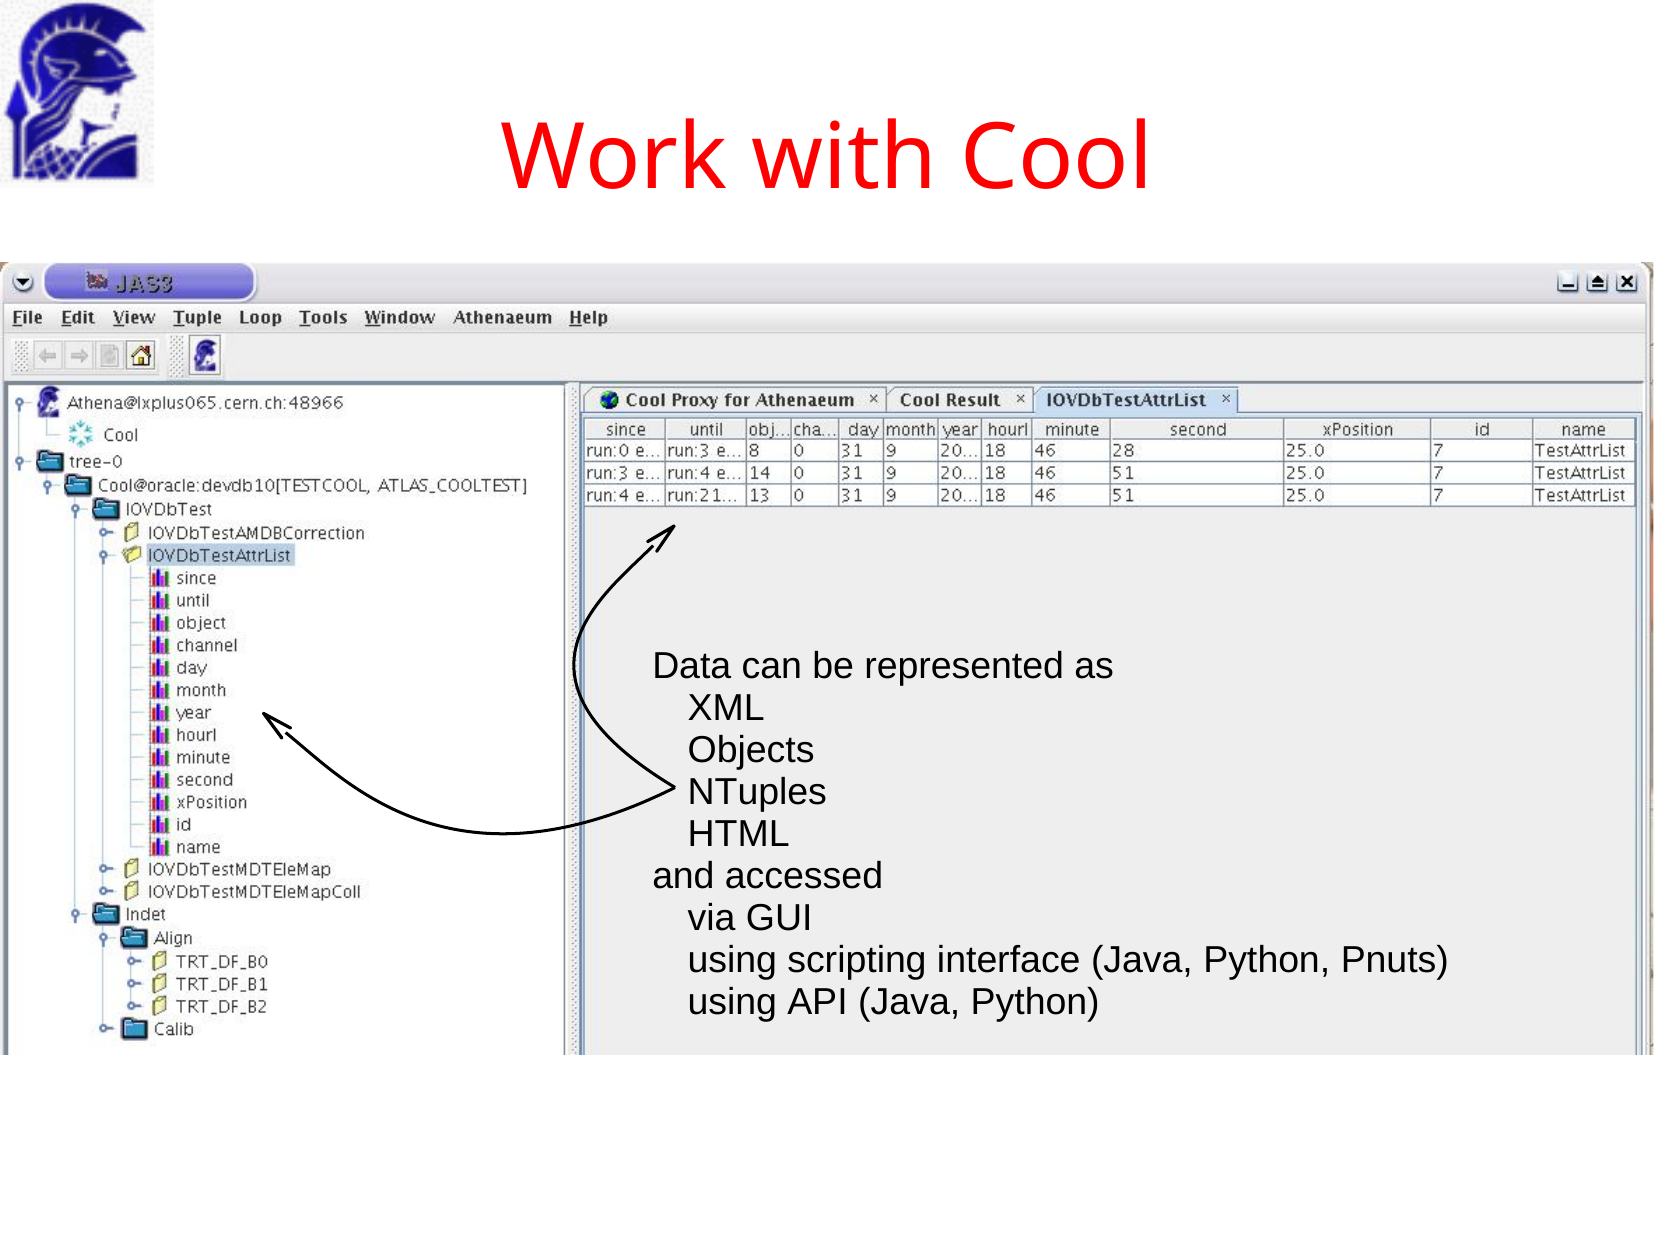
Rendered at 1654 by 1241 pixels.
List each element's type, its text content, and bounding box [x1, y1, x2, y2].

picture [0, 0, 154, 188]
title Work with Cool [82, 49, 1571, 257]
picture [0, 262, 1654, 1055]
text_box Data can be represented as XML Objects NTuples HTML and accessed via GUI using scripting interface (Java, Python, Pnuts) using API (Java, Python) [637, 637, 1503, 1031]
